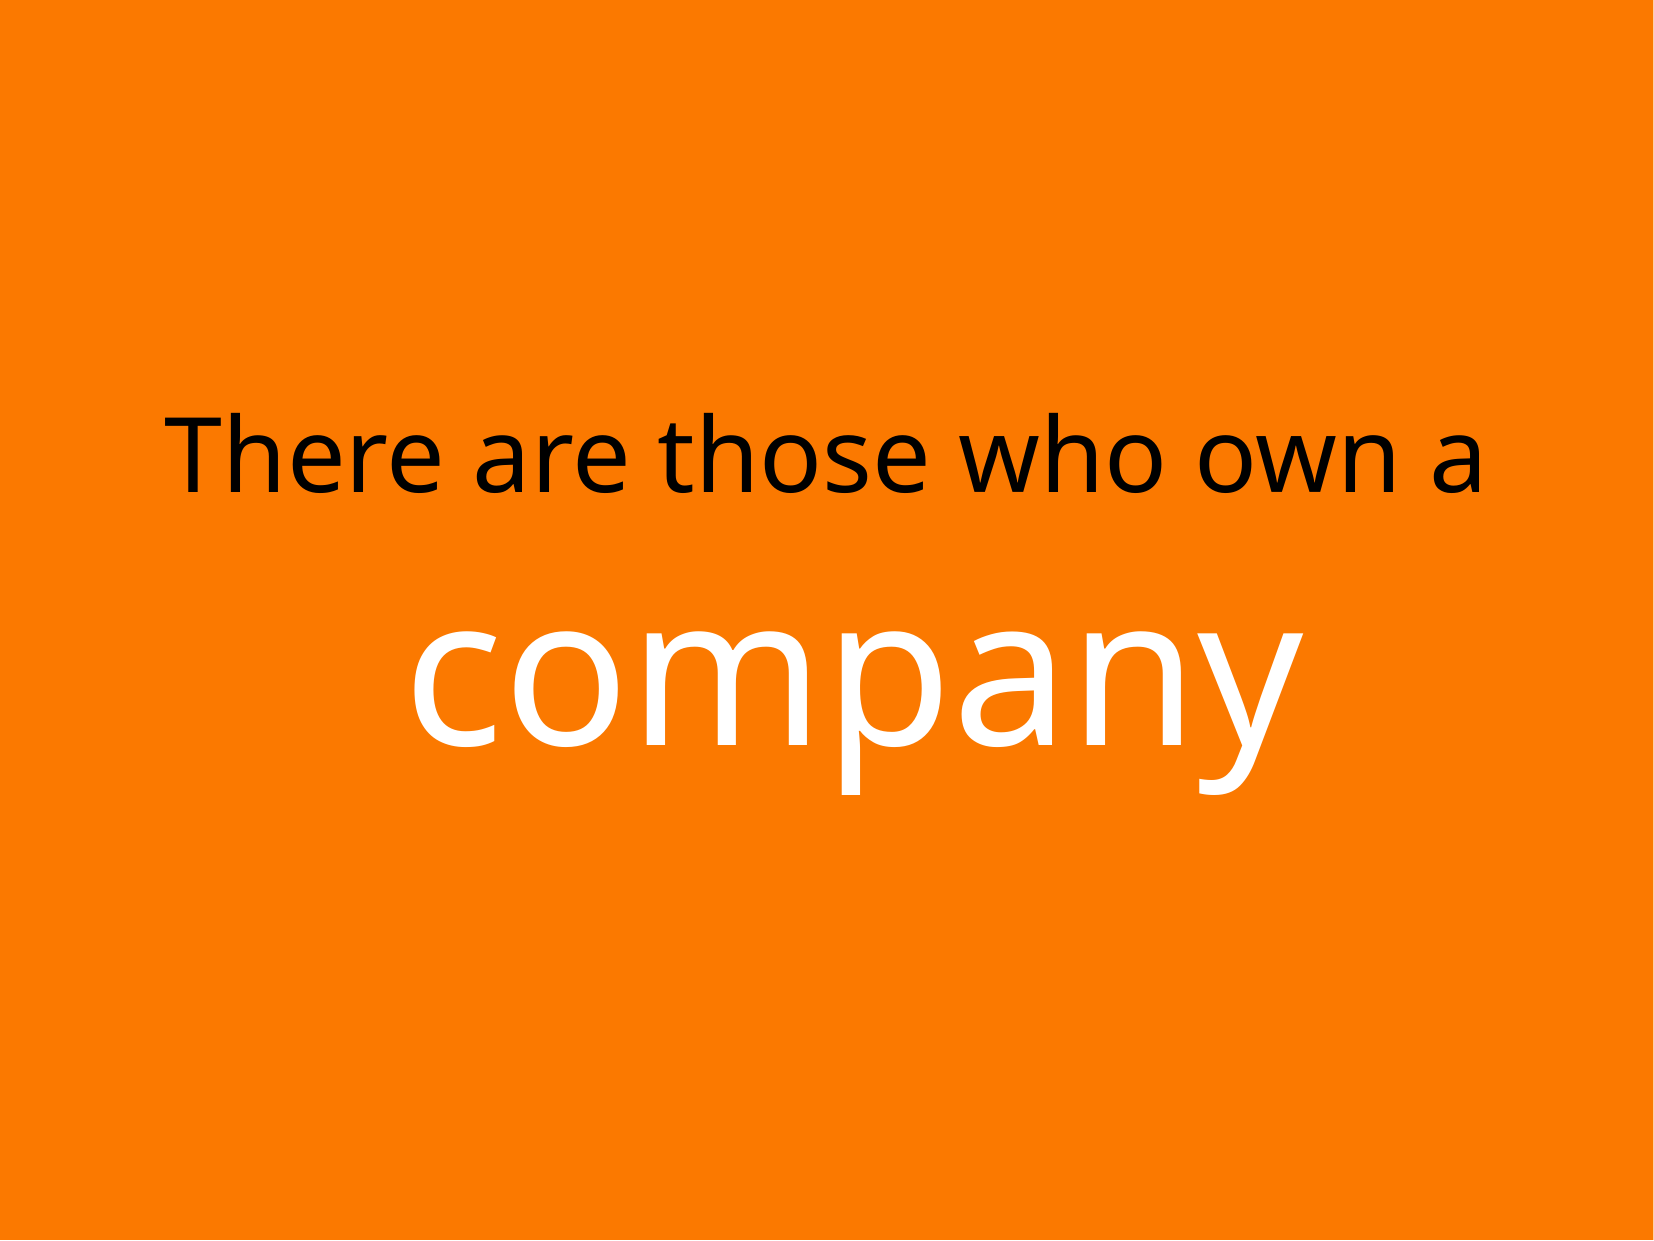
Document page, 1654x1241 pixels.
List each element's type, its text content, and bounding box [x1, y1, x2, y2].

text_box There are those who own a company [0, 374, 1654, 814]
